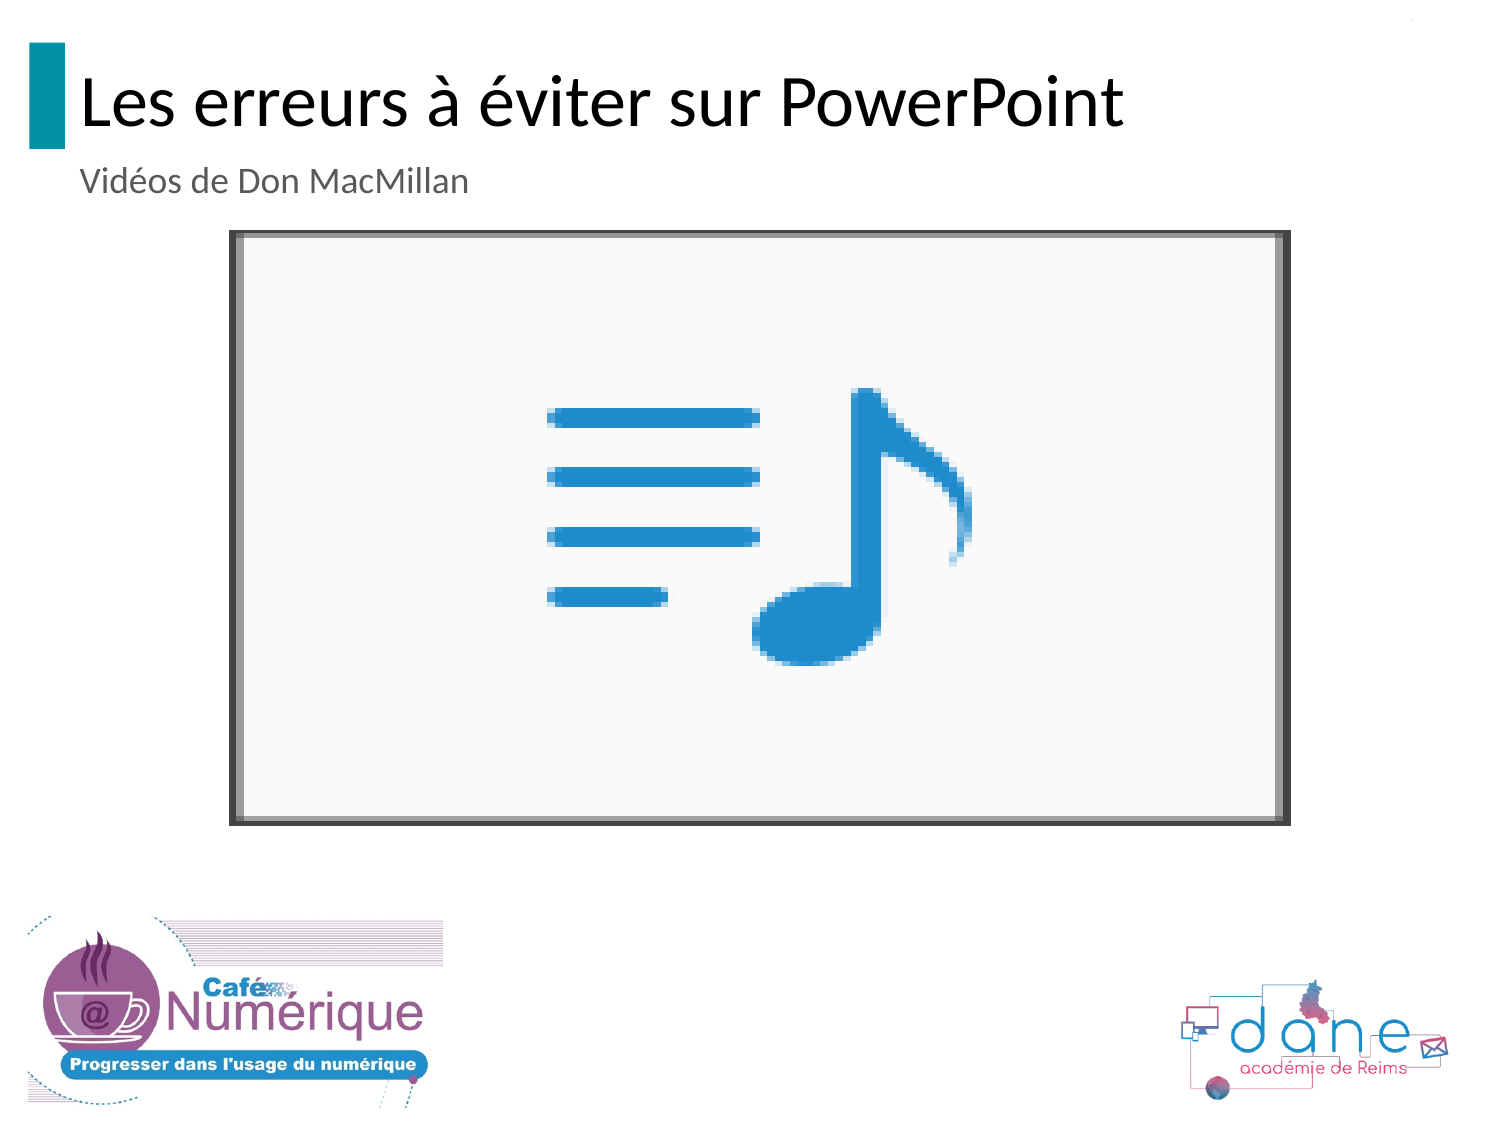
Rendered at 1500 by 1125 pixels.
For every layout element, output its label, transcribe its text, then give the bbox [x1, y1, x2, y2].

picture [1175, 976, 1451, 1102]
list Vidéos de Don MacMillan [64, 149, 1374, 222]
text_box [228, 228, 1292, 827]
picture [28, 916, 443, 1108]
title Les erreurs à éviter sur PowerPoint [64, 45, 1376, 149]
